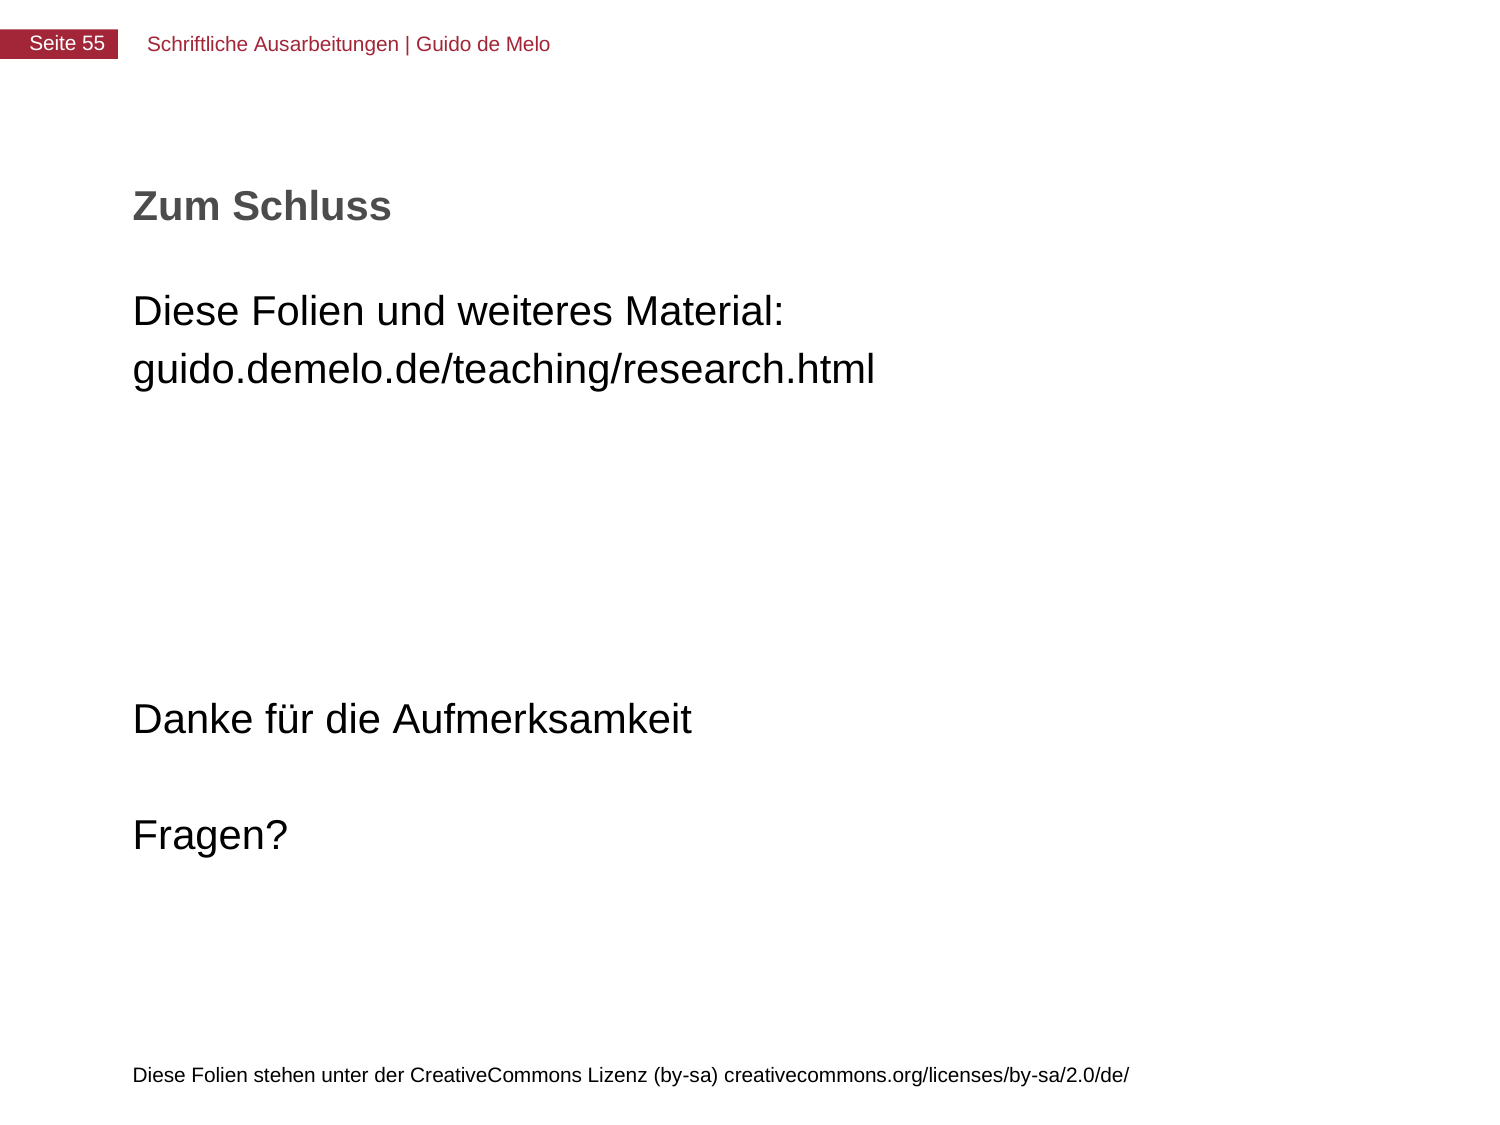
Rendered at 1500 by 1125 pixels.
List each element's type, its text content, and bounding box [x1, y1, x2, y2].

title Zum Schluss [132, 149, 1413, 258]
list Diese Folien und weiteres Material: guido.demelo.de/teaching/research.html Danke für die Aufmerksamkeit Fragen? Diese Folien stehen unter der CreativeCommons Lizenz (by-sa) creativecommons.org/licenses/by-sa/2.0/de/ [132, 287, 1371, 1087]
